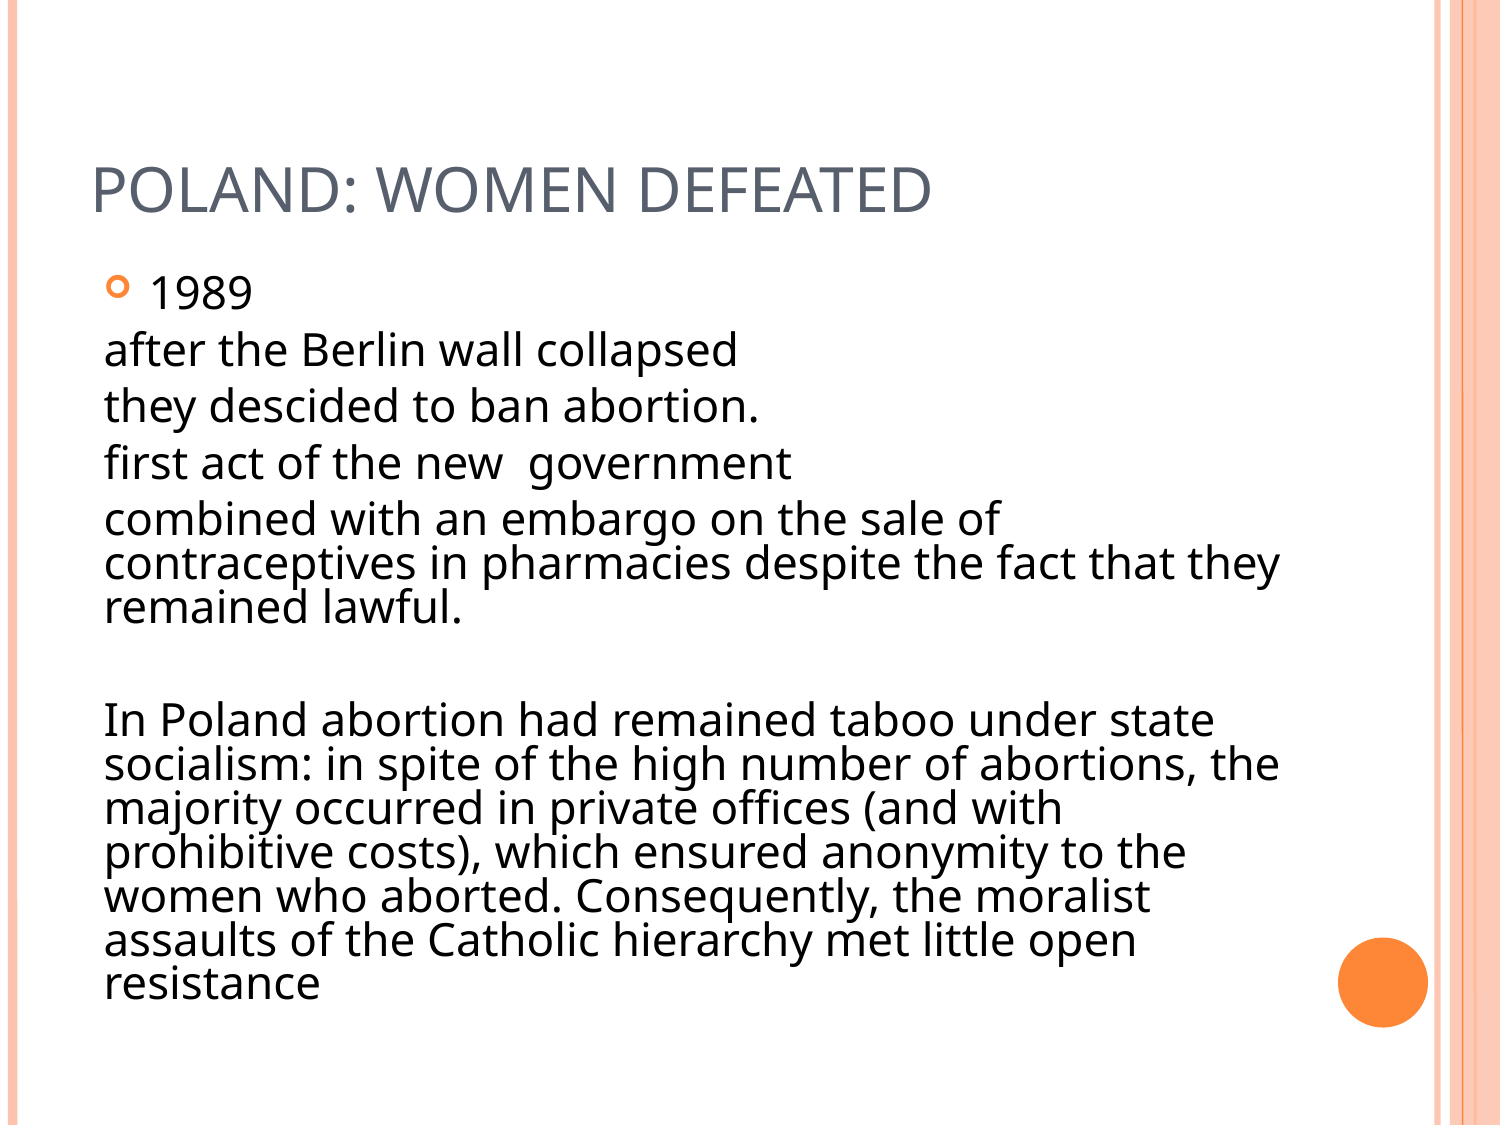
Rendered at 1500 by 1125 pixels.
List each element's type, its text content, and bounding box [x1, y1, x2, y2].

title Poland: women defeated [75, 45, 1300, 233]
list 1989 after the Berlin wall collapsed they descided to ban abortion. first act of the new government combined with an embargo on the sale of contraceptives in pharmacies despite the fact that they remained lawful. In Poland abortion had remained taboo under state socialism: in spite of the high number of abortions, the majority occurred in private offices (and with prohibitive costs), which ensured anonymity to the women who aborted. Consequently, the moralist assaults of the Catholic hierarchy met little open resistance [88, 267, 1314, 1067]
